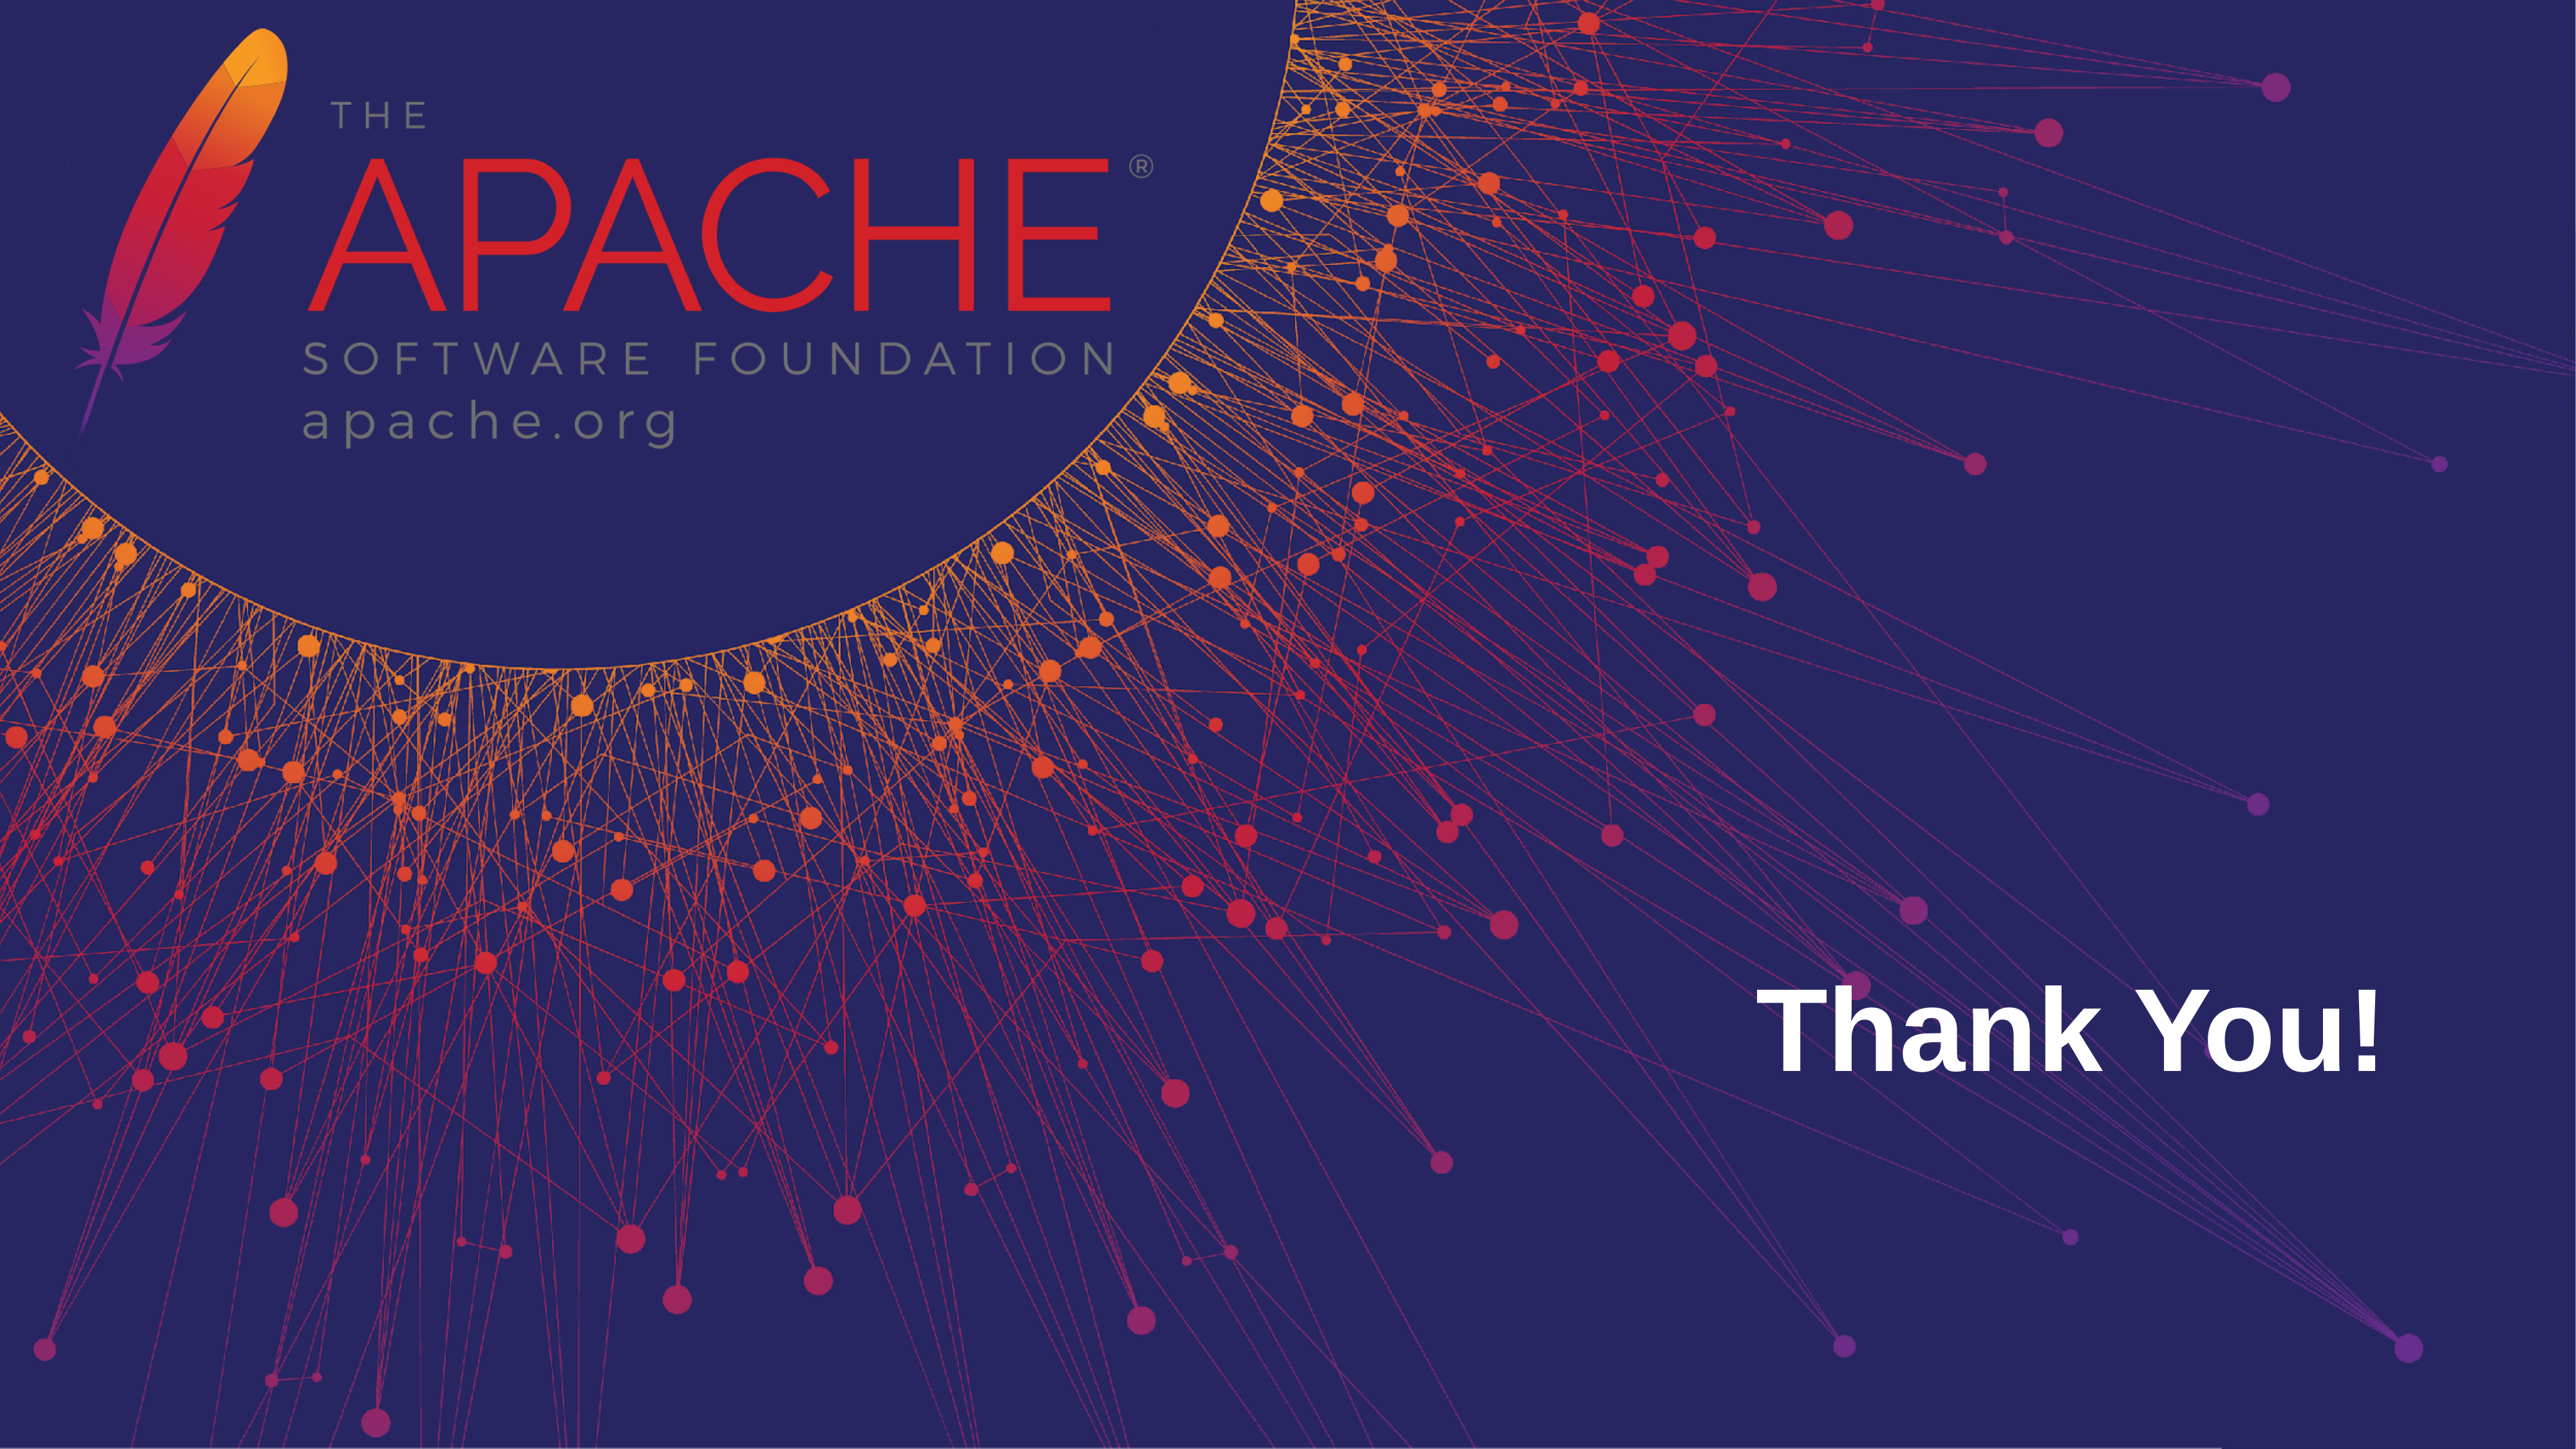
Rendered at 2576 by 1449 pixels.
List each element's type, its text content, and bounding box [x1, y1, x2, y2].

title Thank You! [1227, 549, 2398, 1102]
picture [0, 0, 2576, 1449]
